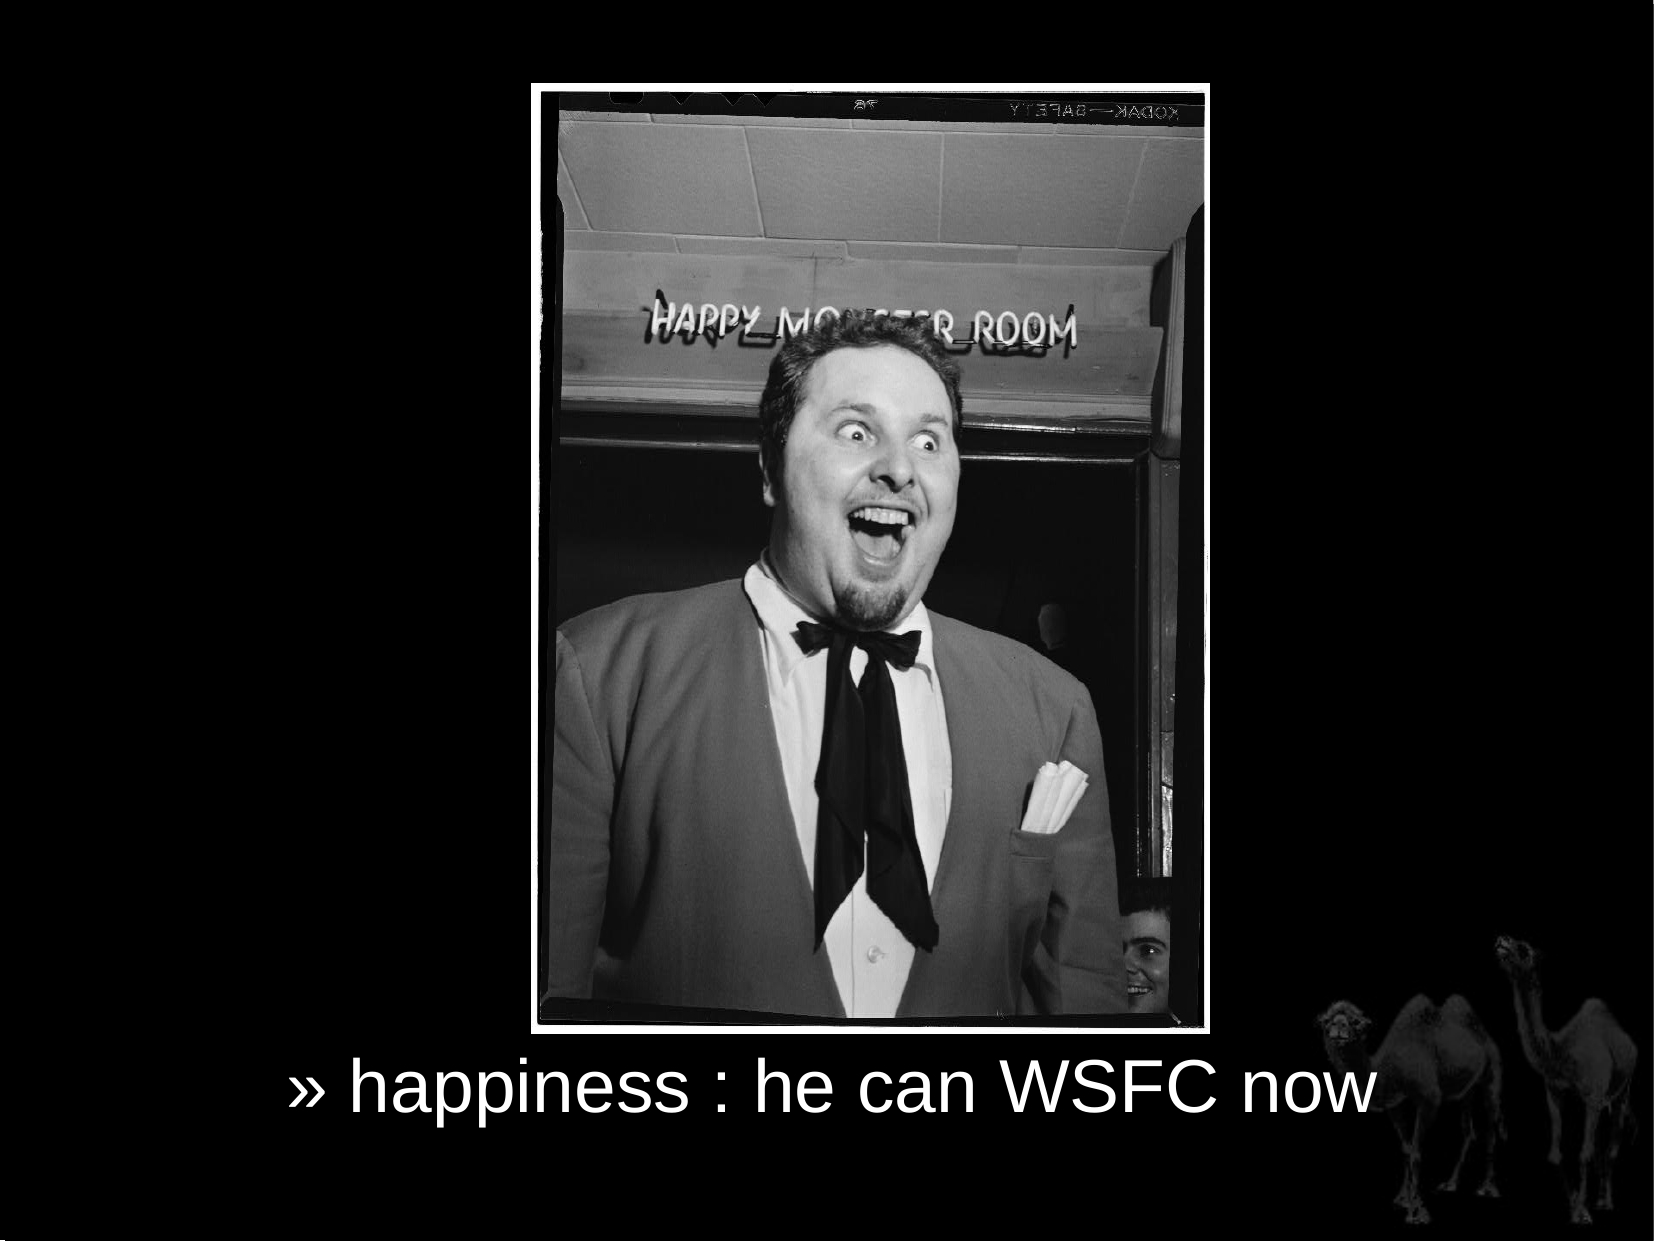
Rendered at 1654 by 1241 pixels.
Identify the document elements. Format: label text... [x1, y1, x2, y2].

subtitle » happiness : he can WSFC now [88, 66, 1577, 1183]
picture [5, 4, 1654, 1241]
